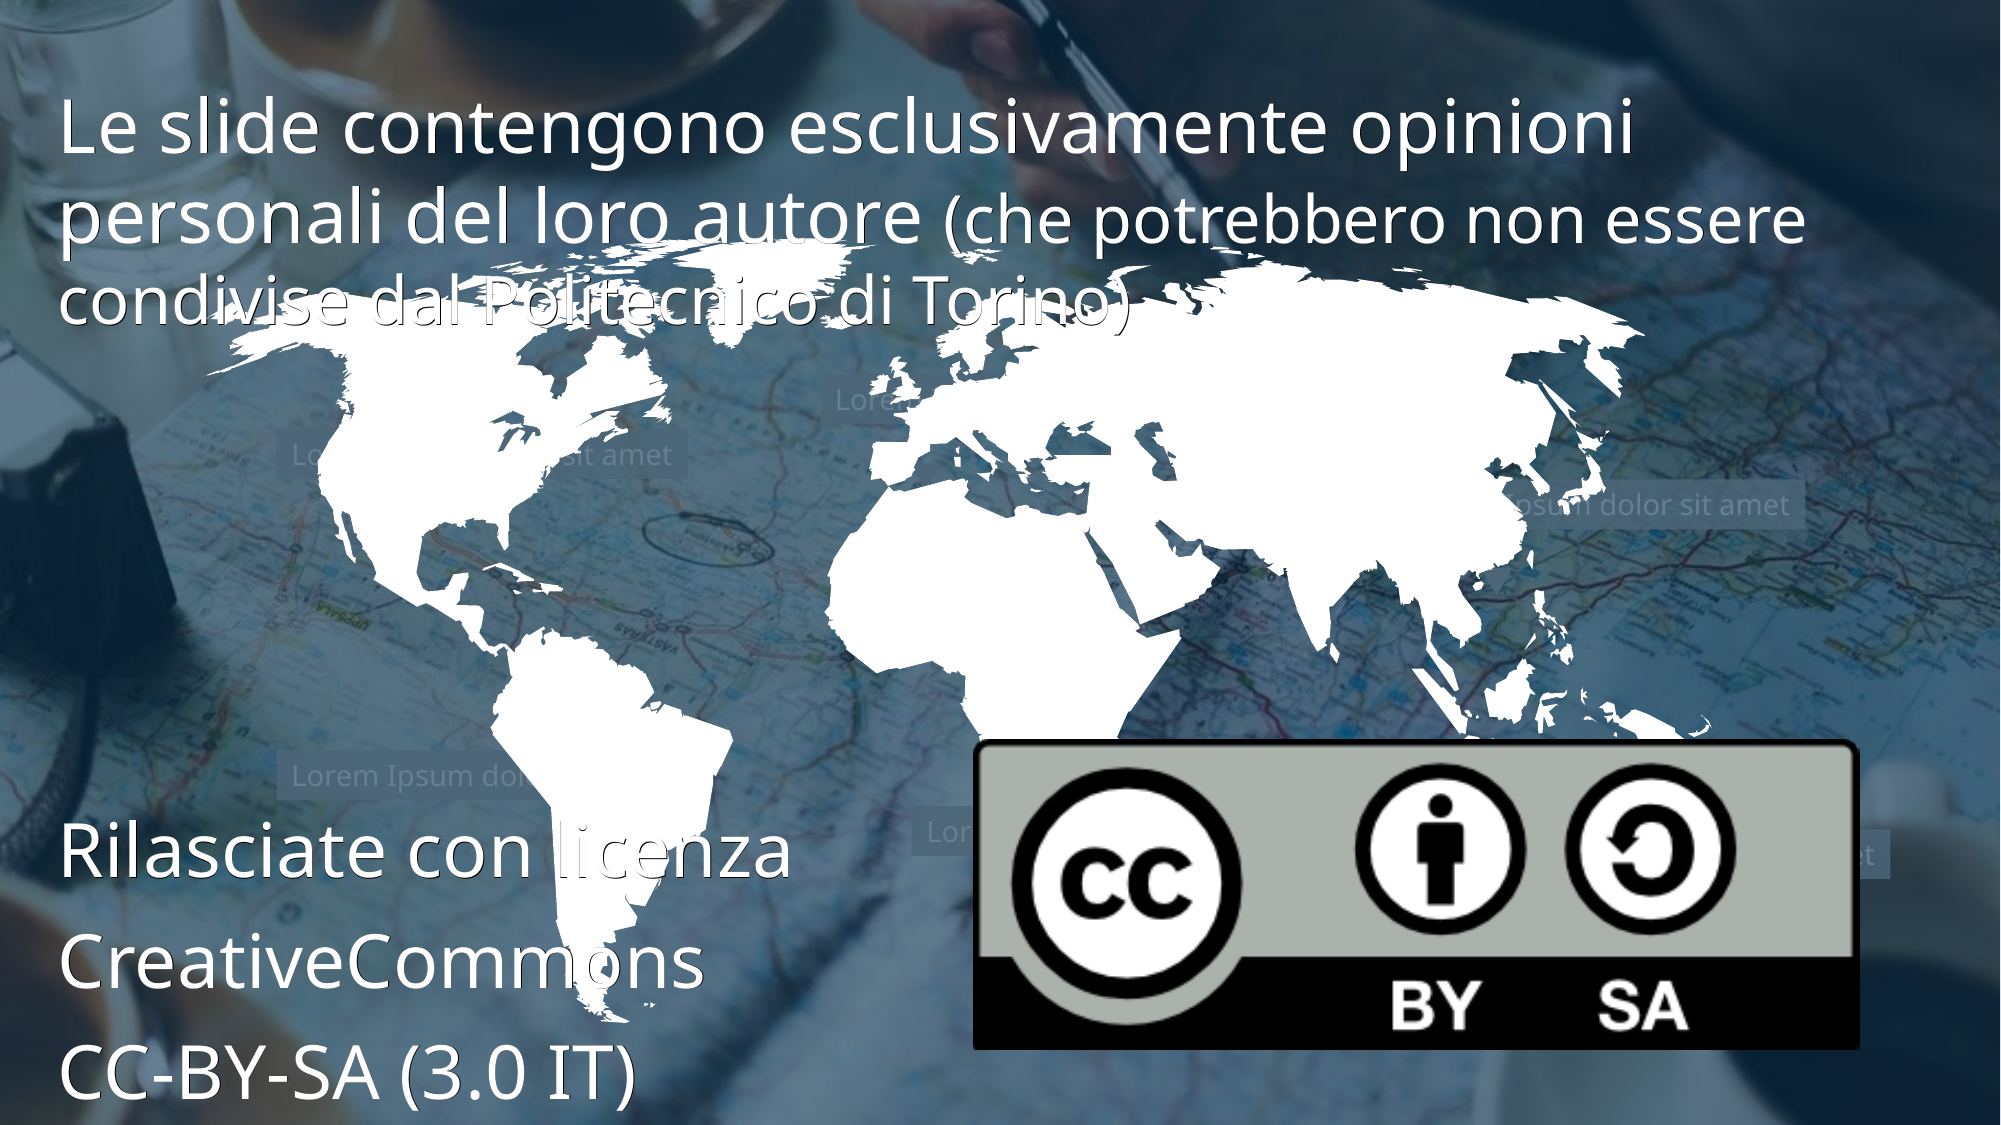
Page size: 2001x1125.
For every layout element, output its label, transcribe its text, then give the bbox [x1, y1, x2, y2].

text_box Le slide contengono esclusivamente opinioni personali del loro autore (che potrebbero non essere condivise dal Politecnico di Torino) Rilasciate con licenza CreativeCommons CC-BY-SA (3.0 IT) [43, 70, 1959, 786]
picture [973, 786, 1860, 1050]
text_box [0, 0, 2000, 1125]
